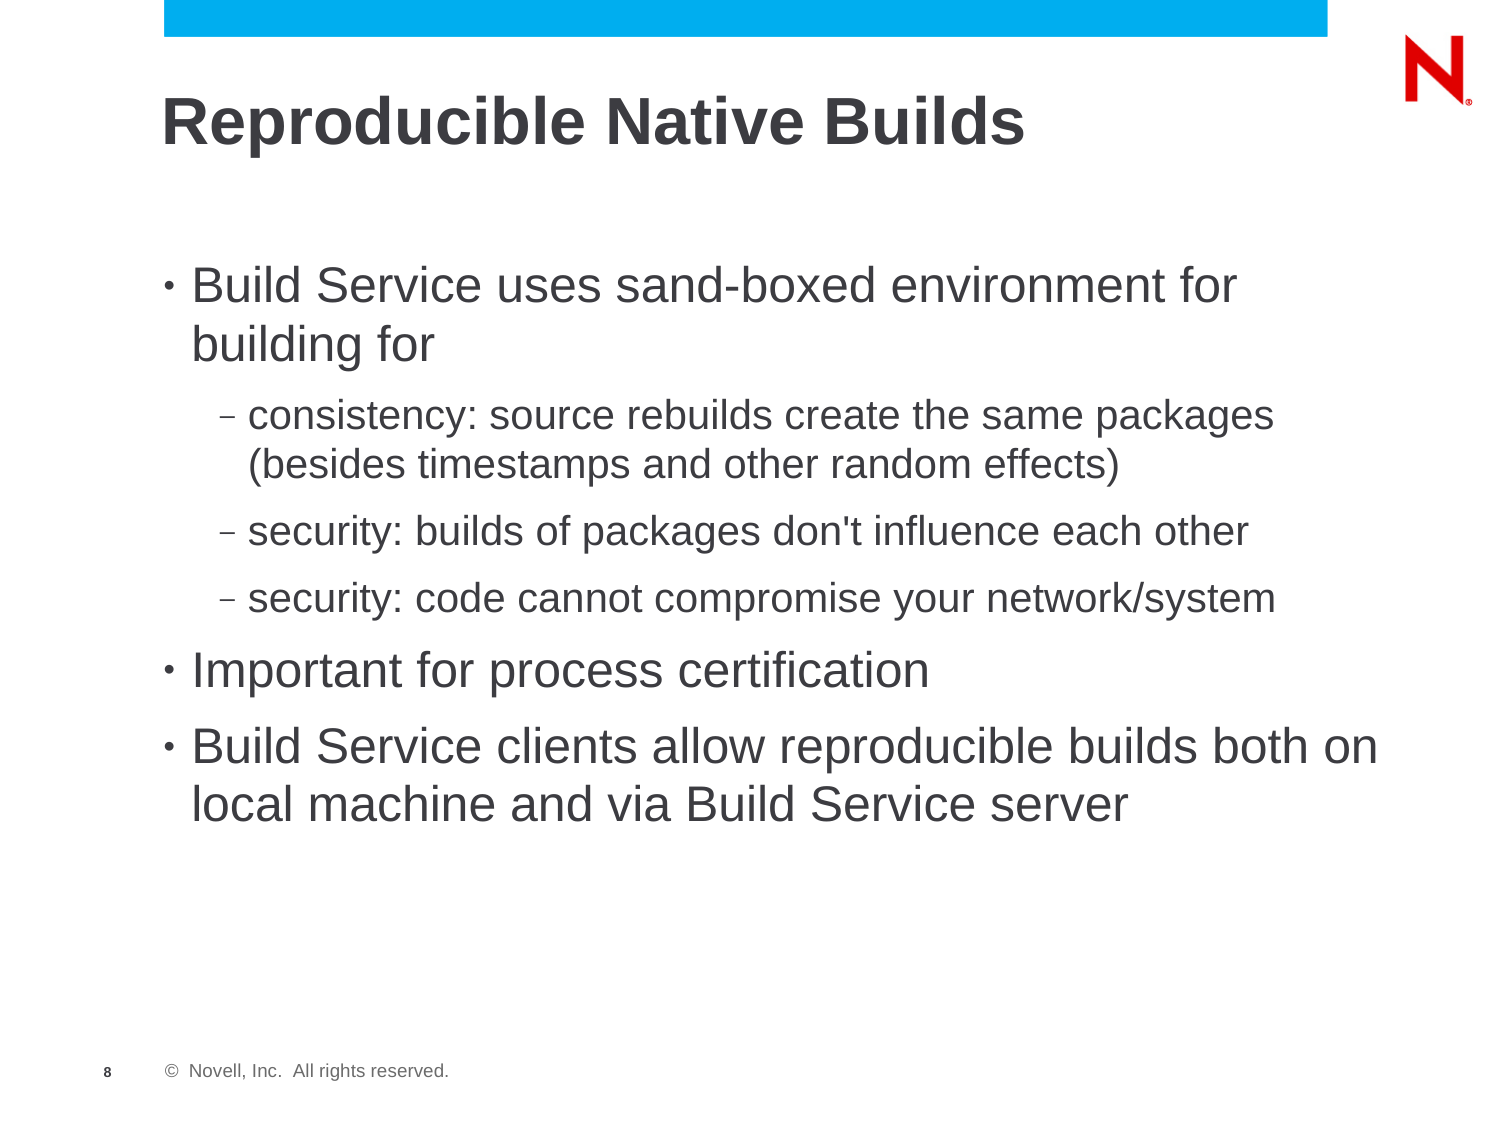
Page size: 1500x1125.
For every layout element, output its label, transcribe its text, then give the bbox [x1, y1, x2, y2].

picture [1403, 32, 1473, 107]
list Build Service uses sand-boxed environment for building for consistency: source rebuilds create the same packages (besides timestamps and other random effects) security: builds of packages don't influence each other security: code cannot compromise your network/system Important for process certification Build Service clients allow reproducible builds both on local machine and via Build Service server [163, 254, 1404, 986]
title Reproducible Native Builds [161, 41, 1383, 205]
